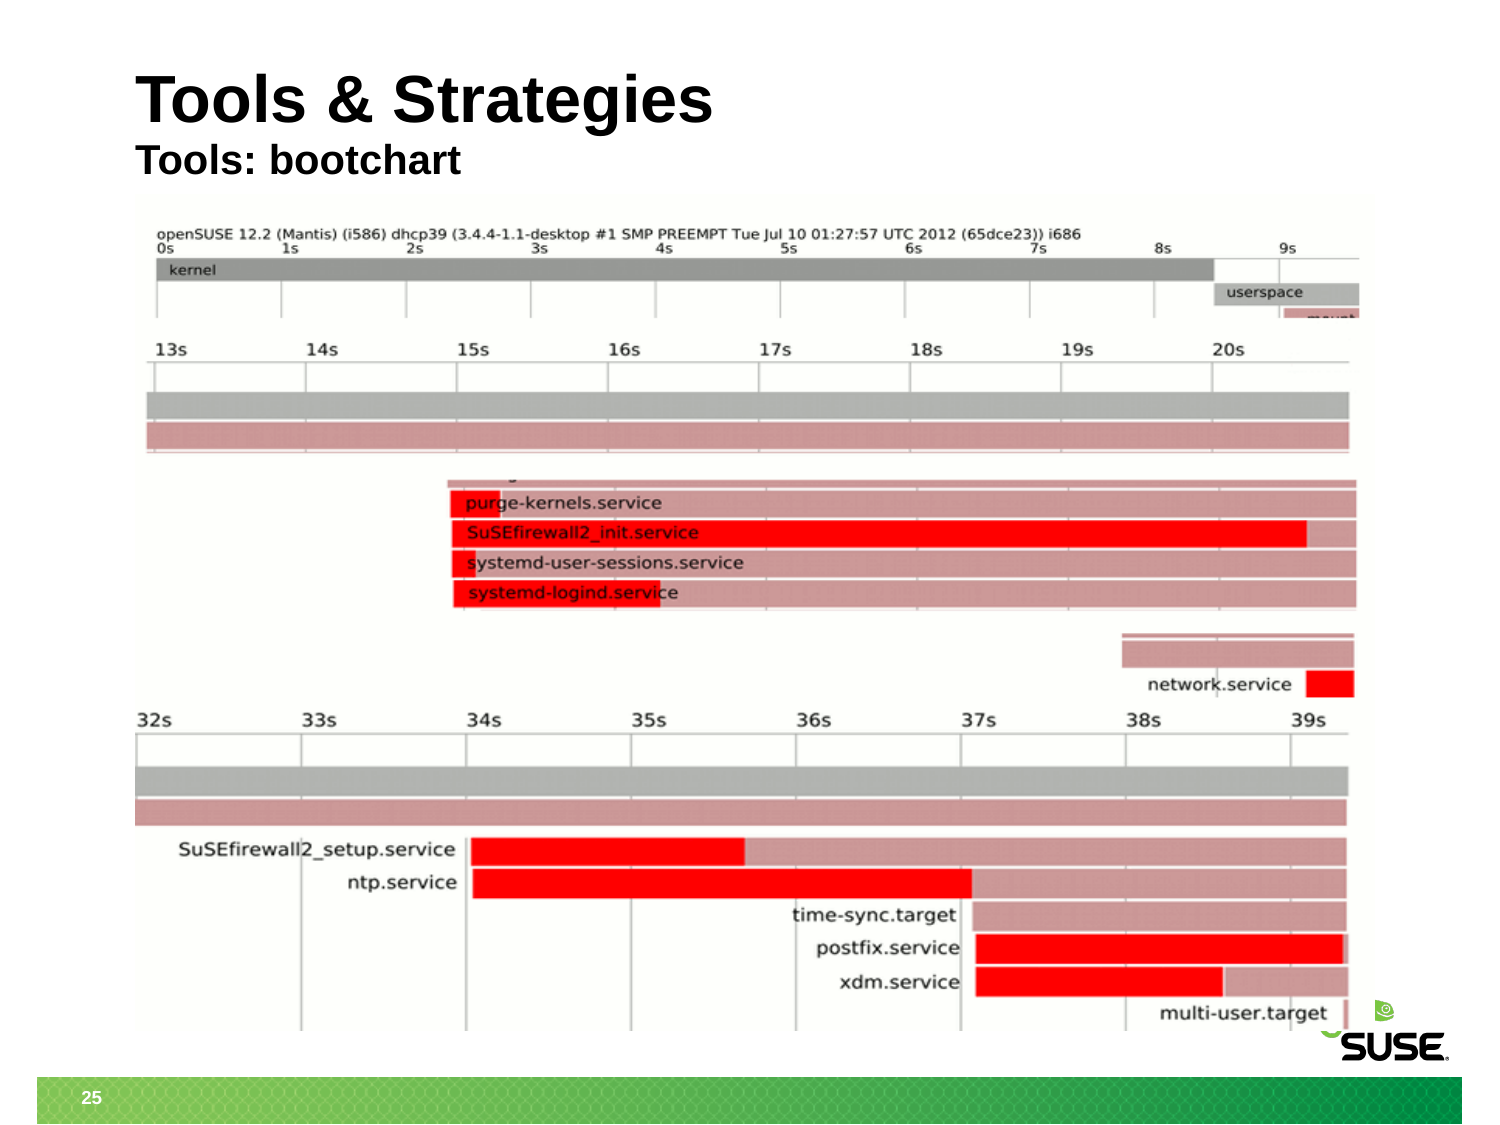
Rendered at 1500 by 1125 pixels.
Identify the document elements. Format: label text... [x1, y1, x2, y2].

picture [37, 1077, 1462, 1124]
title Tools & Strategies Tools: bootchart [135, 41, 1372, 194]
picture [135, 194, 1449, 1061]
